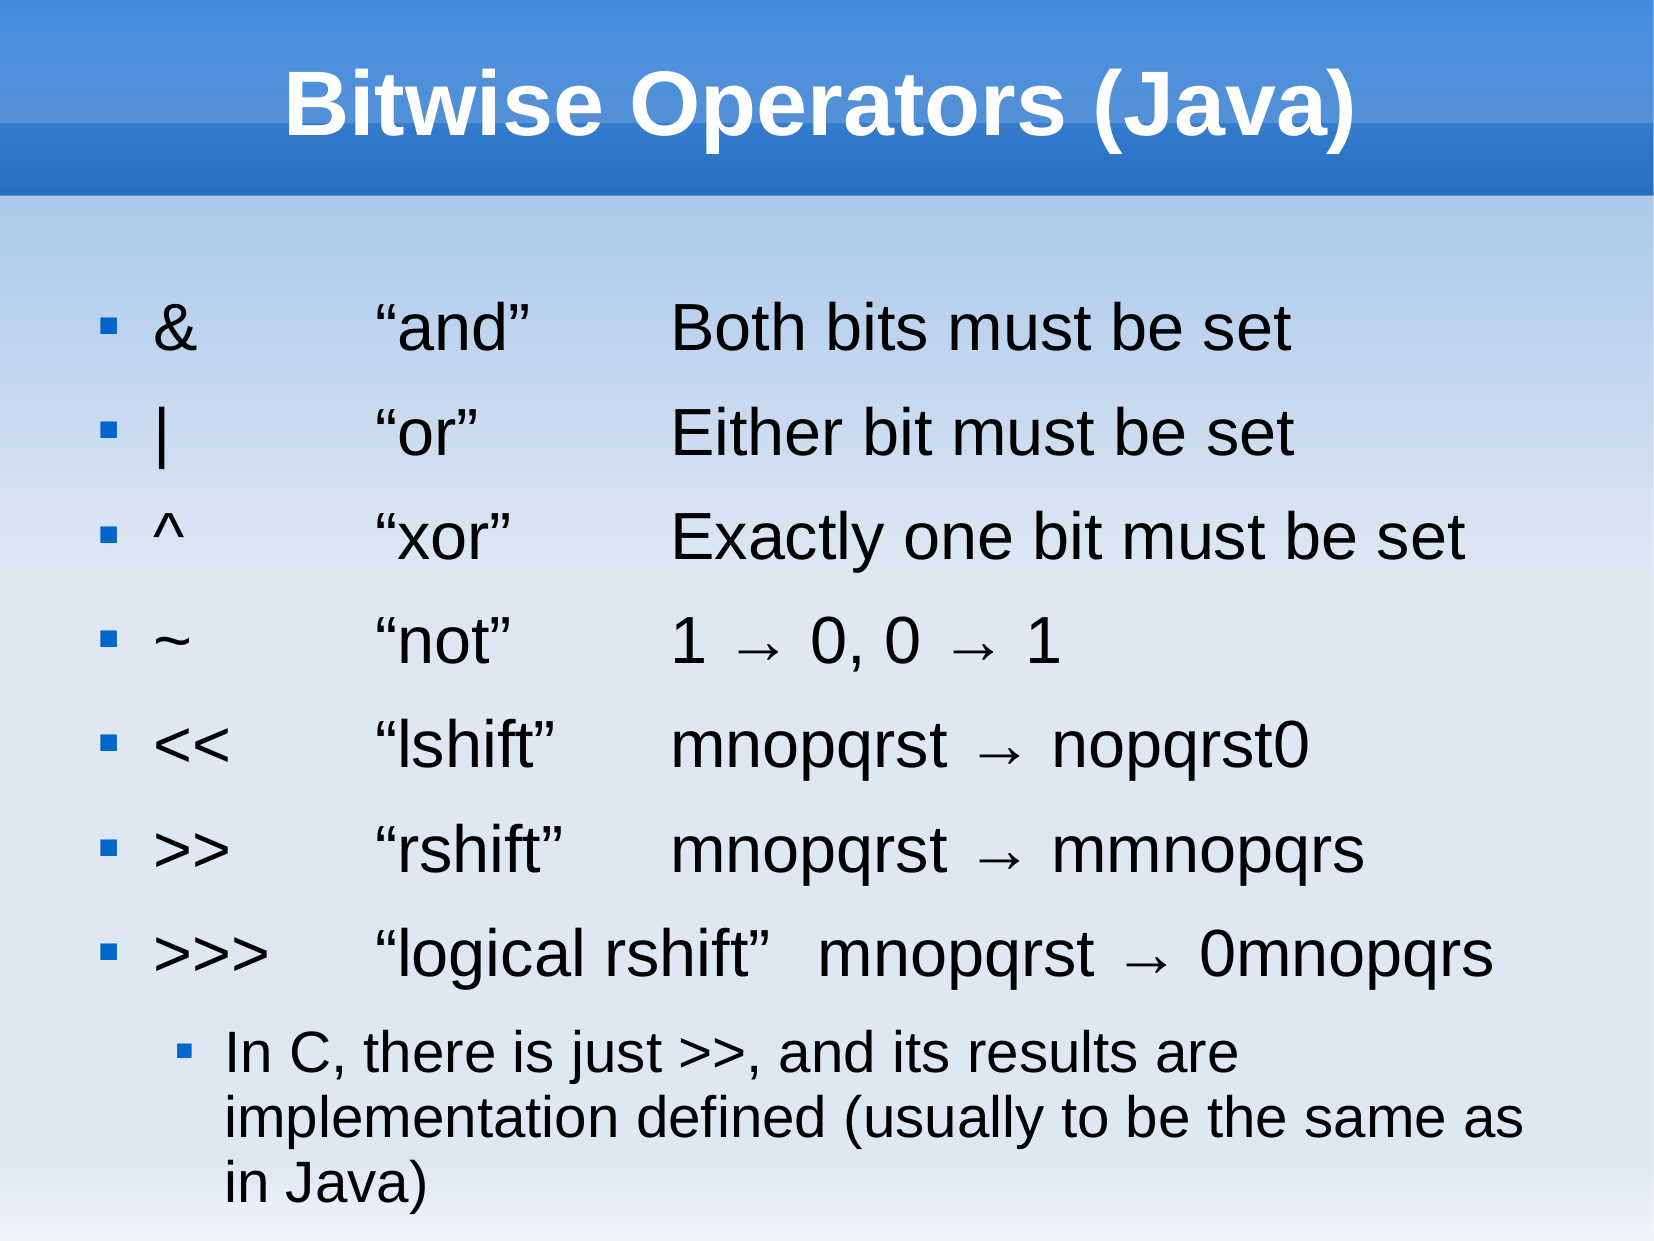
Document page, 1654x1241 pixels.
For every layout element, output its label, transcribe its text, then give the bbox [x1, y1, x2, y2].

title Bitwise Operators (Java) [76, 0, 1565, 208]
picture [0, 0, 1654, 1241]
list & “and” Both bits must be set | “or” Either bit must be set ^ “xor” Exactly one bit must be set ~ “not” 1 → 0, 0 → 1 << “lshift” mnopqrst → nopqrst0 >> “rshift” mnopqrst → mmnopqrs >>> “logical rshift” mnopqrst → 0mnopqrs In C, there is just >>, and its results are implementation defined (usually to be the same as in Java) [82, 290, 1571, 1217]
